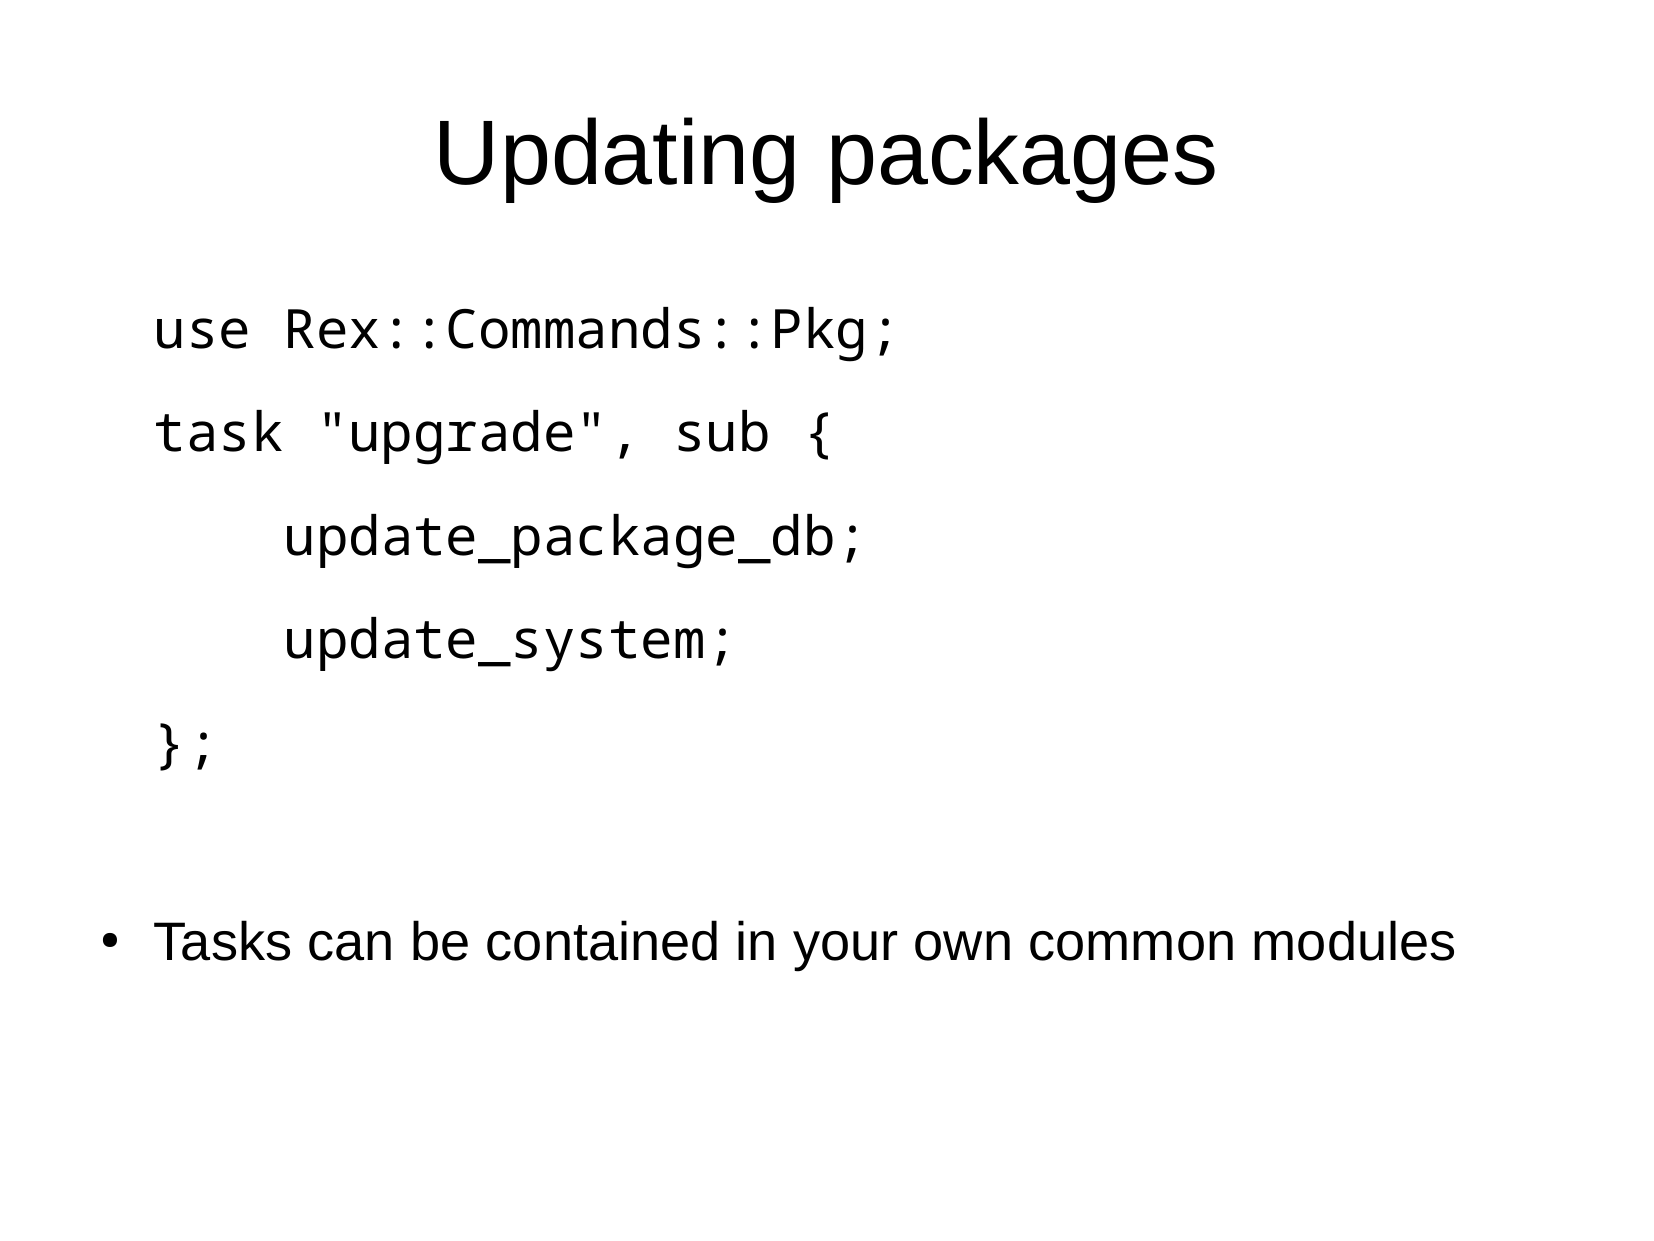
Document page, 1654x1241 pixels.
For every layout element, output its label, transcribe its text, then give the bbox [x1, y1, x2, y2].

title Updating packages [82, 49, 1571, 257]
list use Rex::Commands::Pkg; task "upgrade", sub { update_package_db; update_system; }; Tasks can be contained in your own common modules [82, 290, 1571, 1010]
